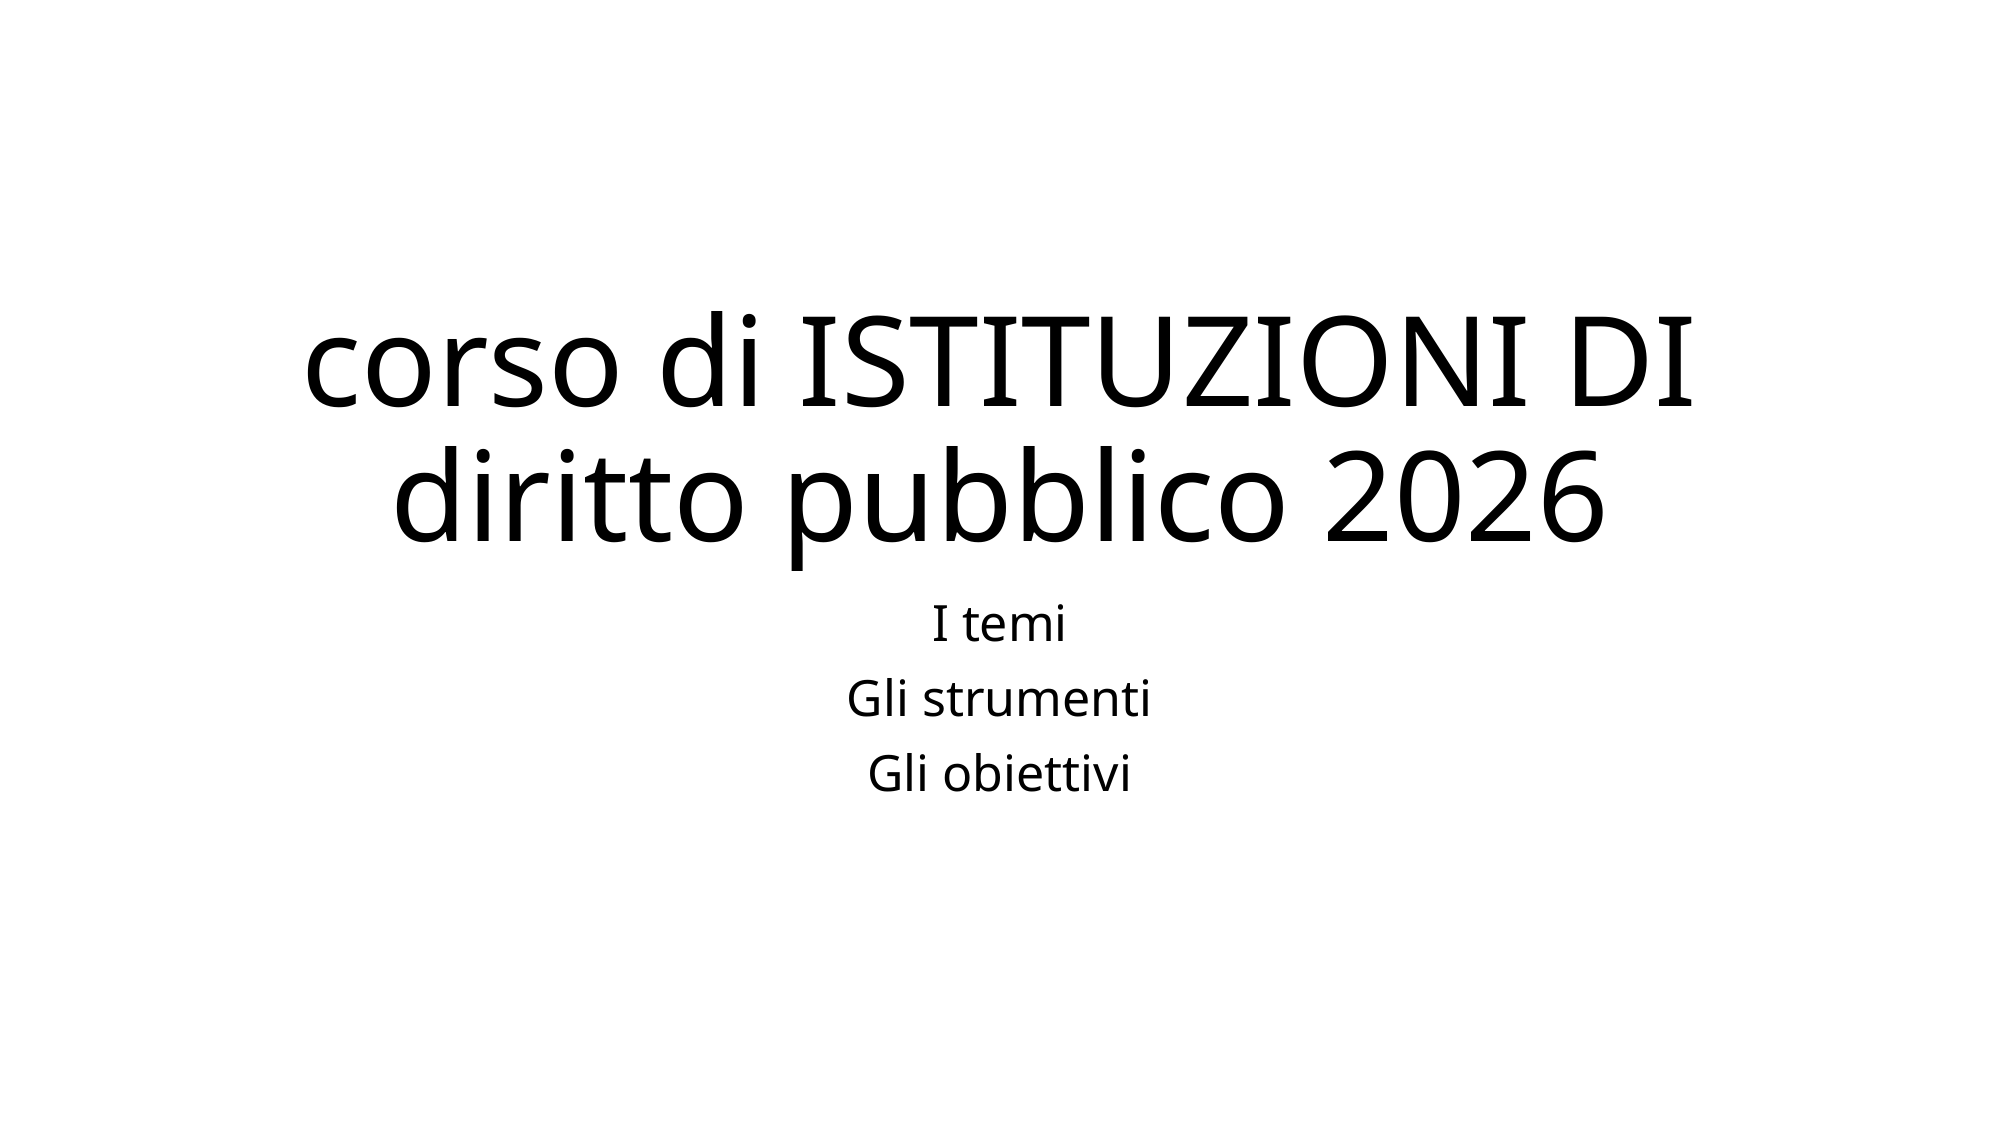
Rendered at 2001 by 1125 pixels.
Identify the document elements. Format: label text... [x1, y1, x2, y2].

title corso di ISTITUZIONI DI diritto pubblico 2026 [249, 184, 1750, 576]
subtitle I temi Gli strumenti Gli obiettivi [249, 590, 1750, 863]
